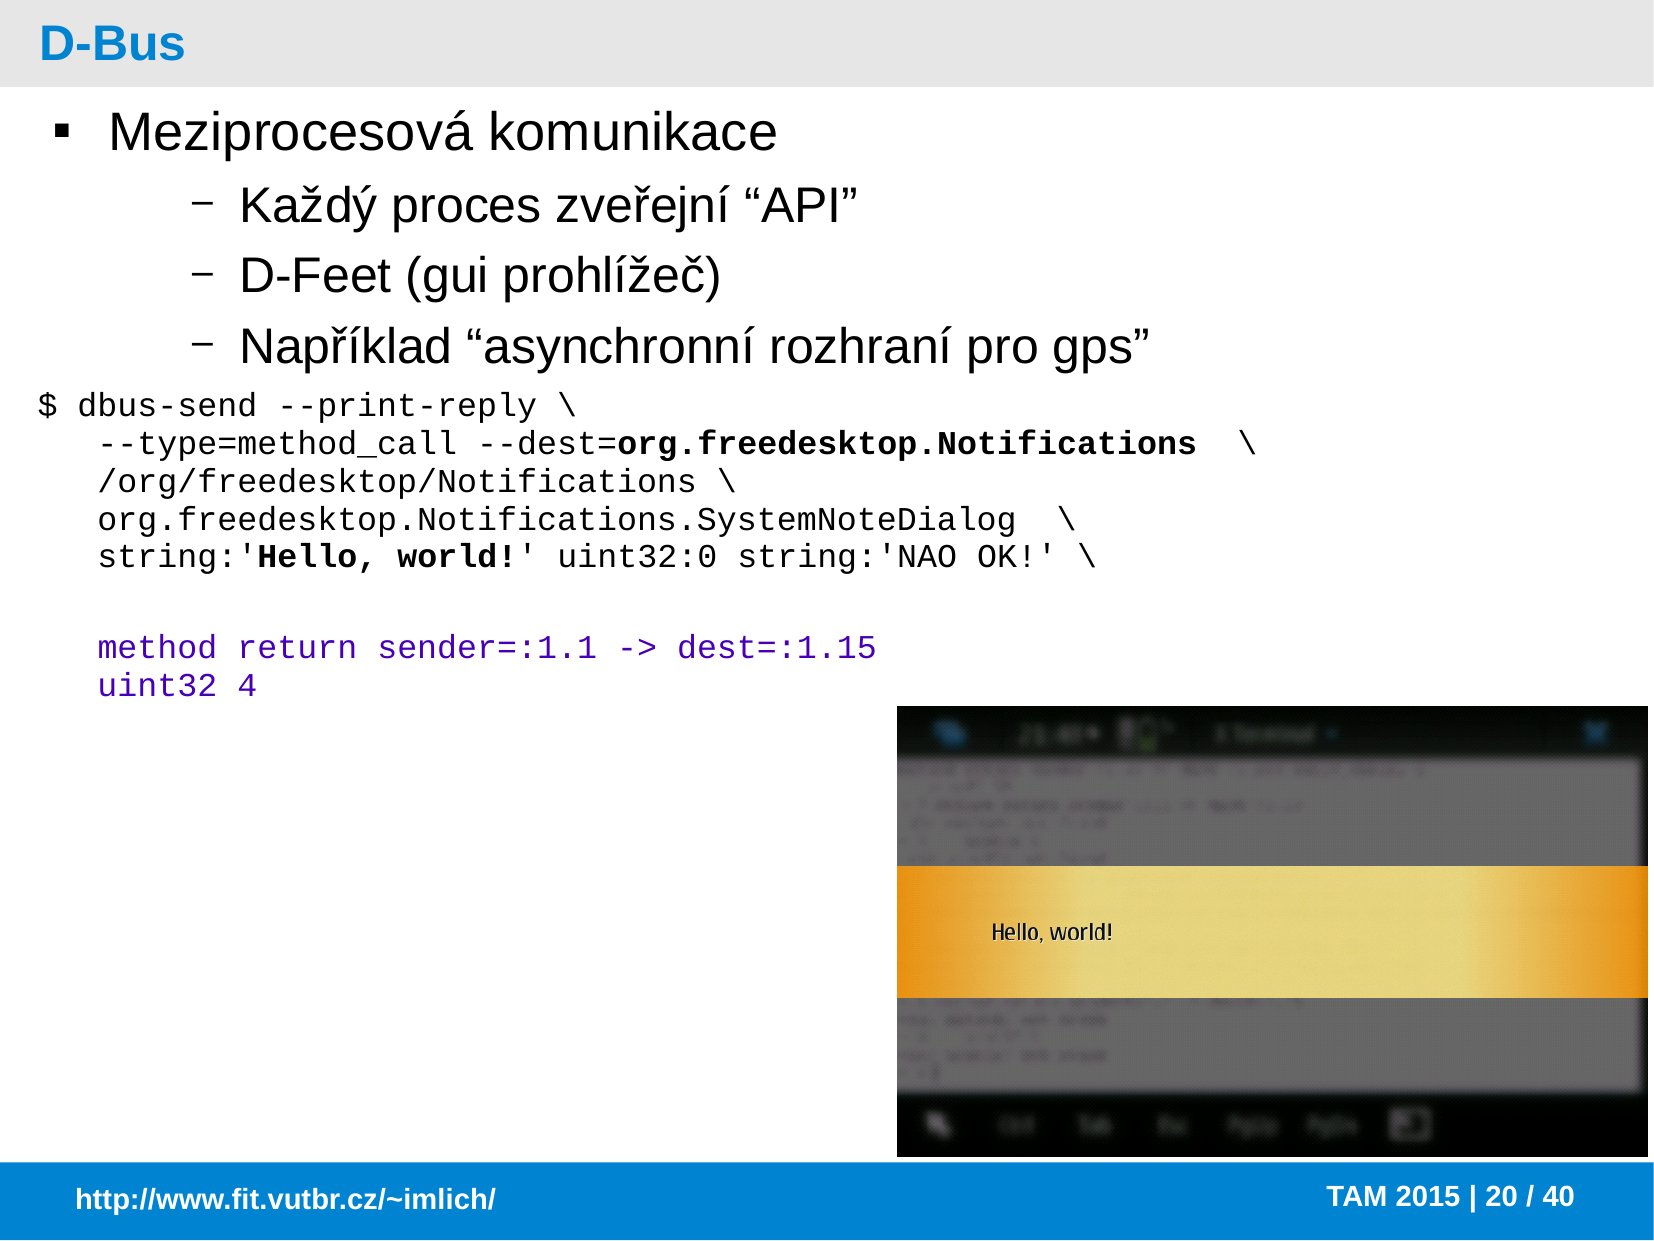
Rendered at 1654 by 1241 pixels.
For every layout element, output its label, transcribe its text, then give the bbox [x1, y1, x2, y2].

list Meziprocesová komunikace Každý proces zveřejní “API” D-Feet (gui prohlížeč) Například “asynchronní rozhraní pro gps” $ dbus-send --print-reply \ --type=method_call --dest=org.freedesktop.Notifications \ /org/freedesktop/Notifications \ org.freedesktop.Notifications.SystemNoteDialog \ string:'Hello, world!' uint32:0 string:'NAO OK!' \ method return sender=:1.1 -> dest=:1.15 uint32 4 [37, 101, 1613, 1126]
picture [897, 706, 1648, 1157]
title D-Bus [39, 5, 1615, 81]
